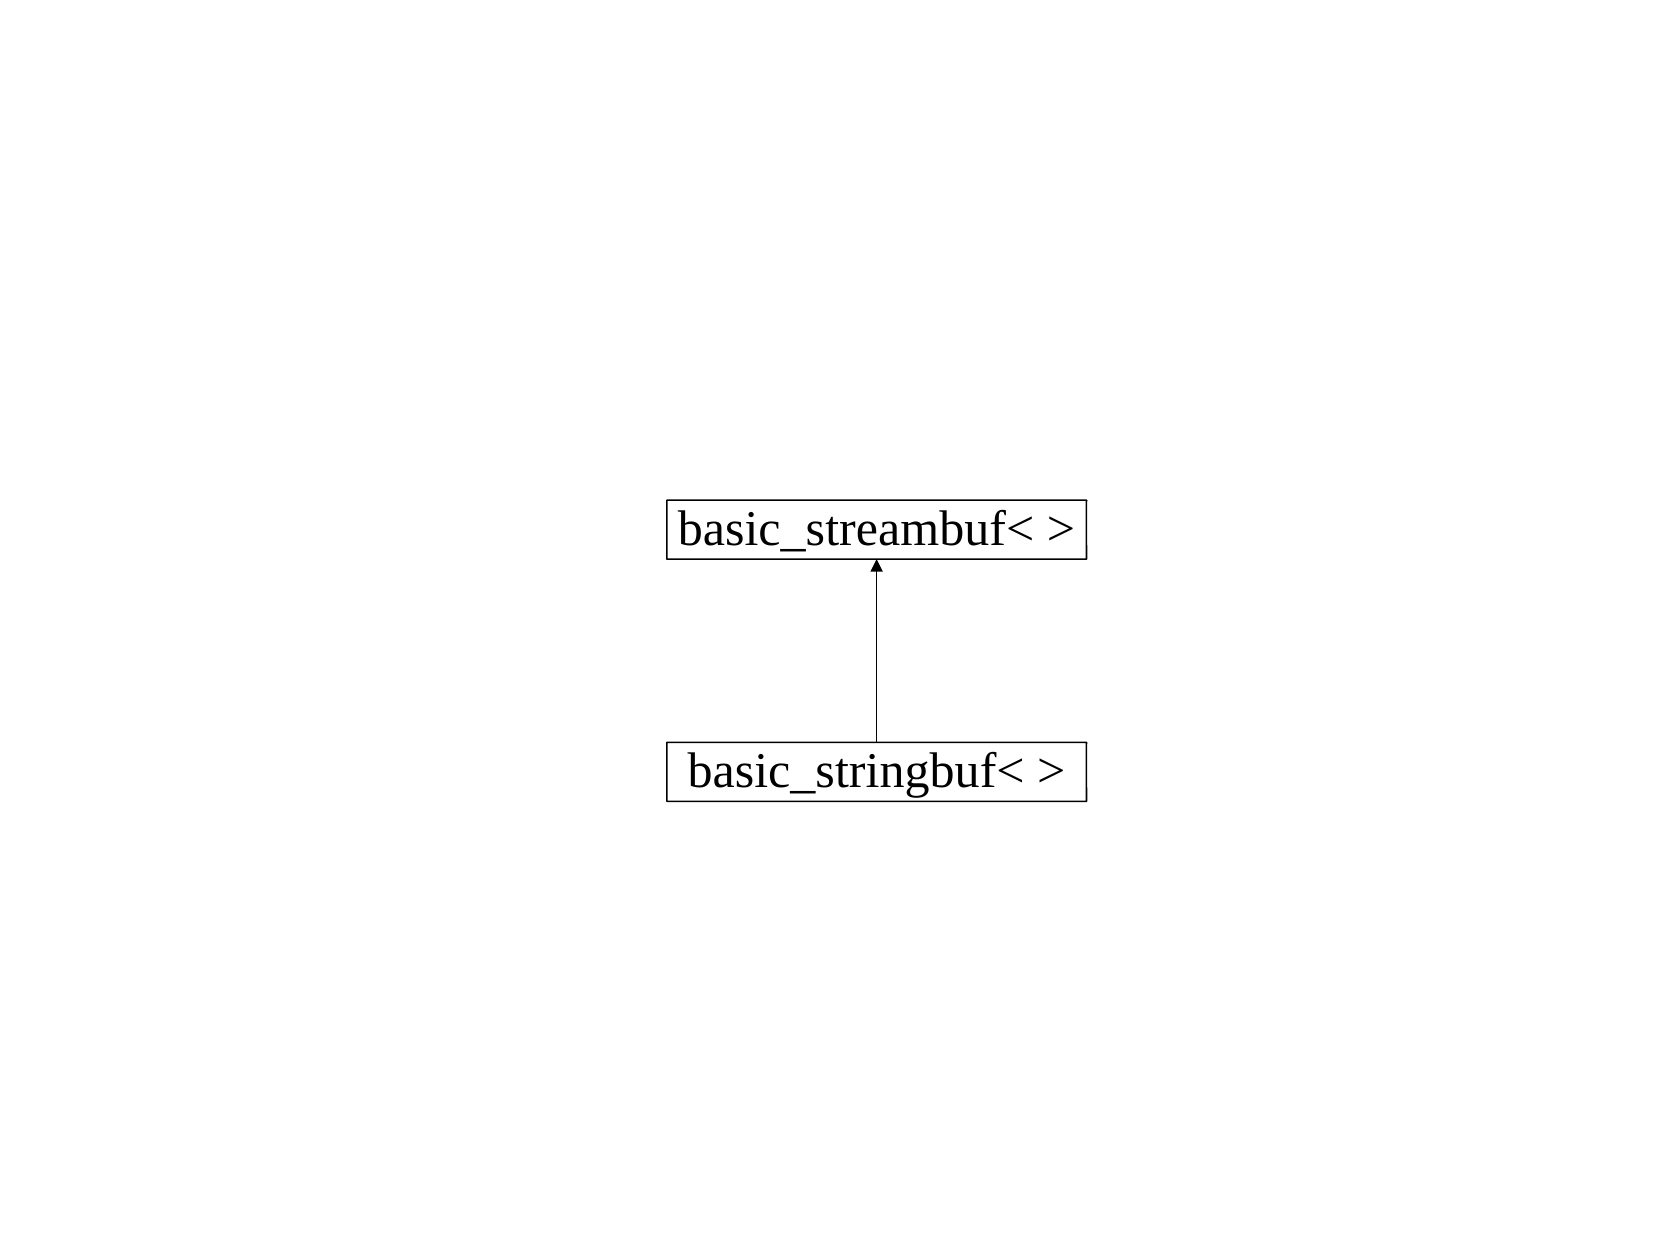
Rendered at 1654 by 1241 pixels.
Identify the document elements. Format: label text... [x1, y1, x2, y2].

text_box basic_streambuf< > [666, 503, 1087, 557]
text_box basic_stringbuf< > [666, 745, 1087, 799]
